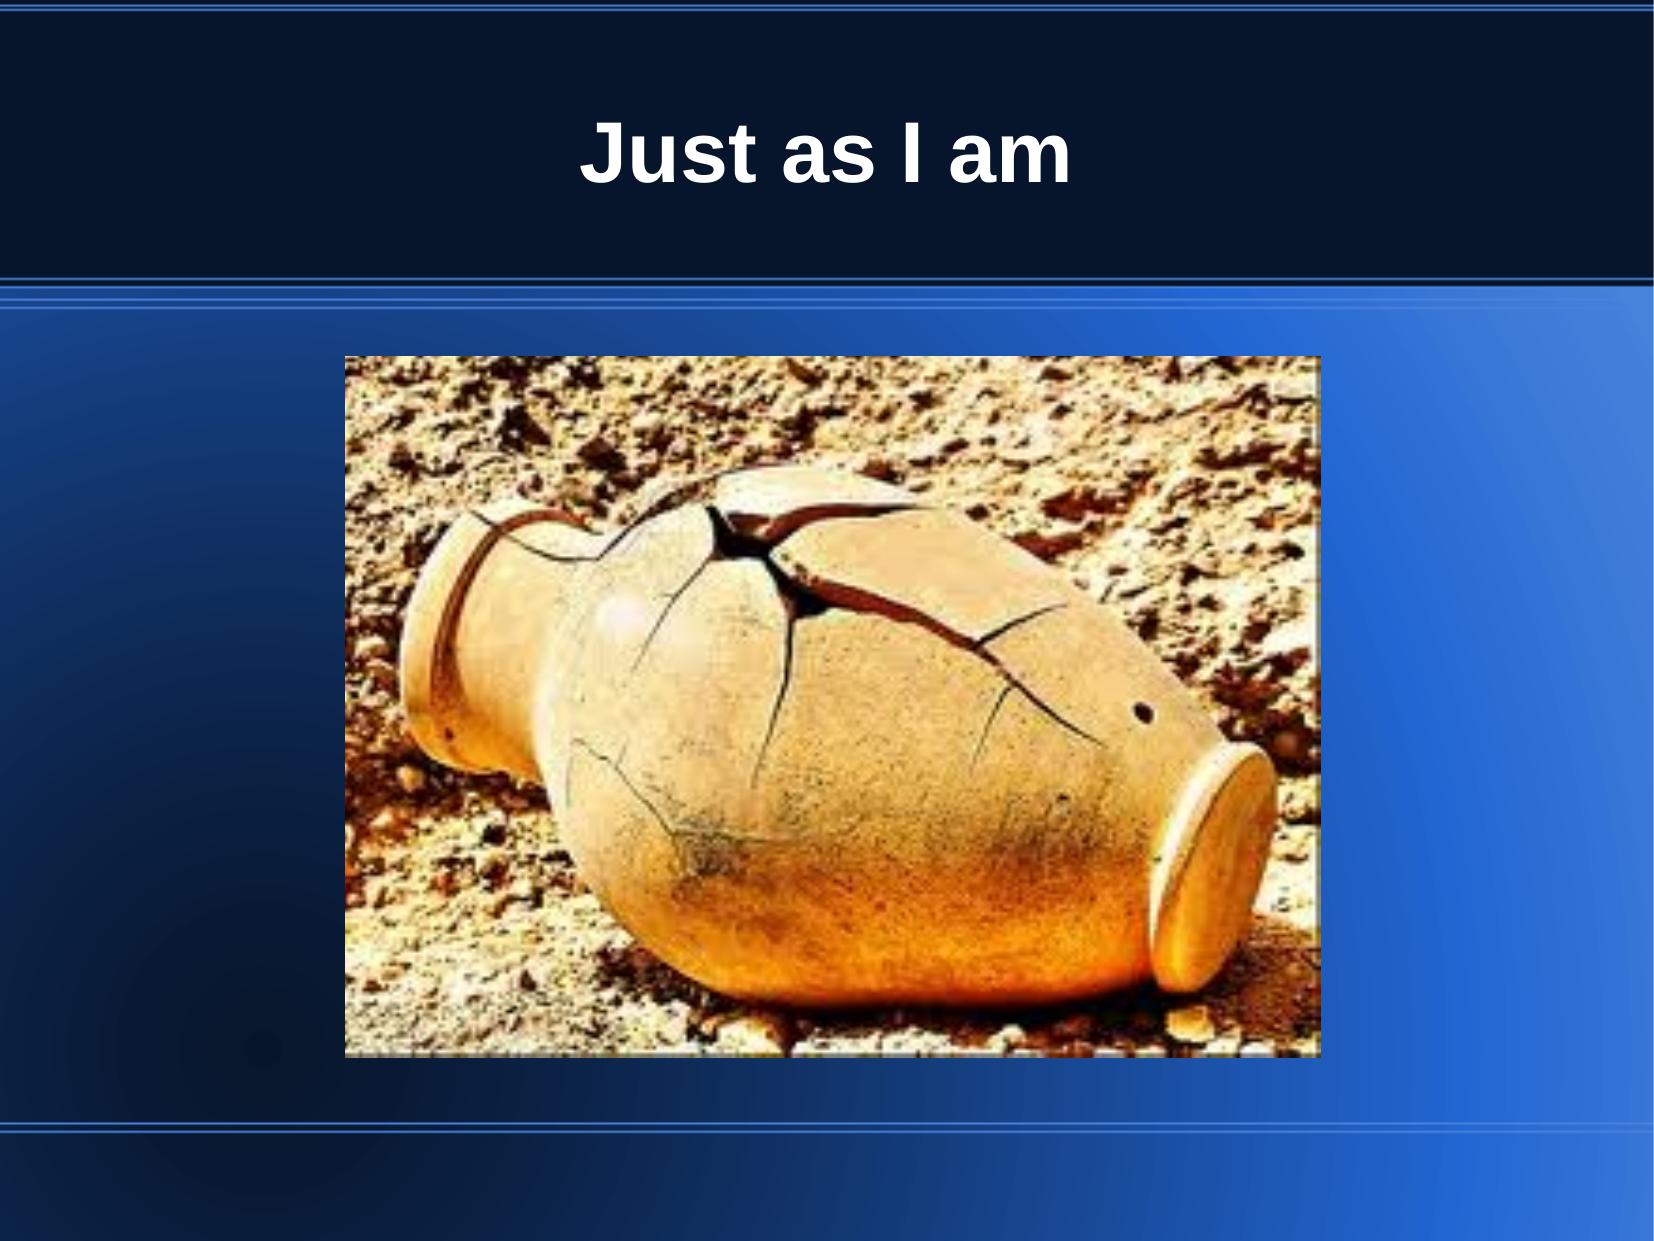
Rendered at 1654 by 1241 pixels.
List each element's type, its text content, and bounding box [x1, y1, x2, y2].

picture [0, 0, 1654, 1241]
title Just as I am [82, 49, 1571, 257]
